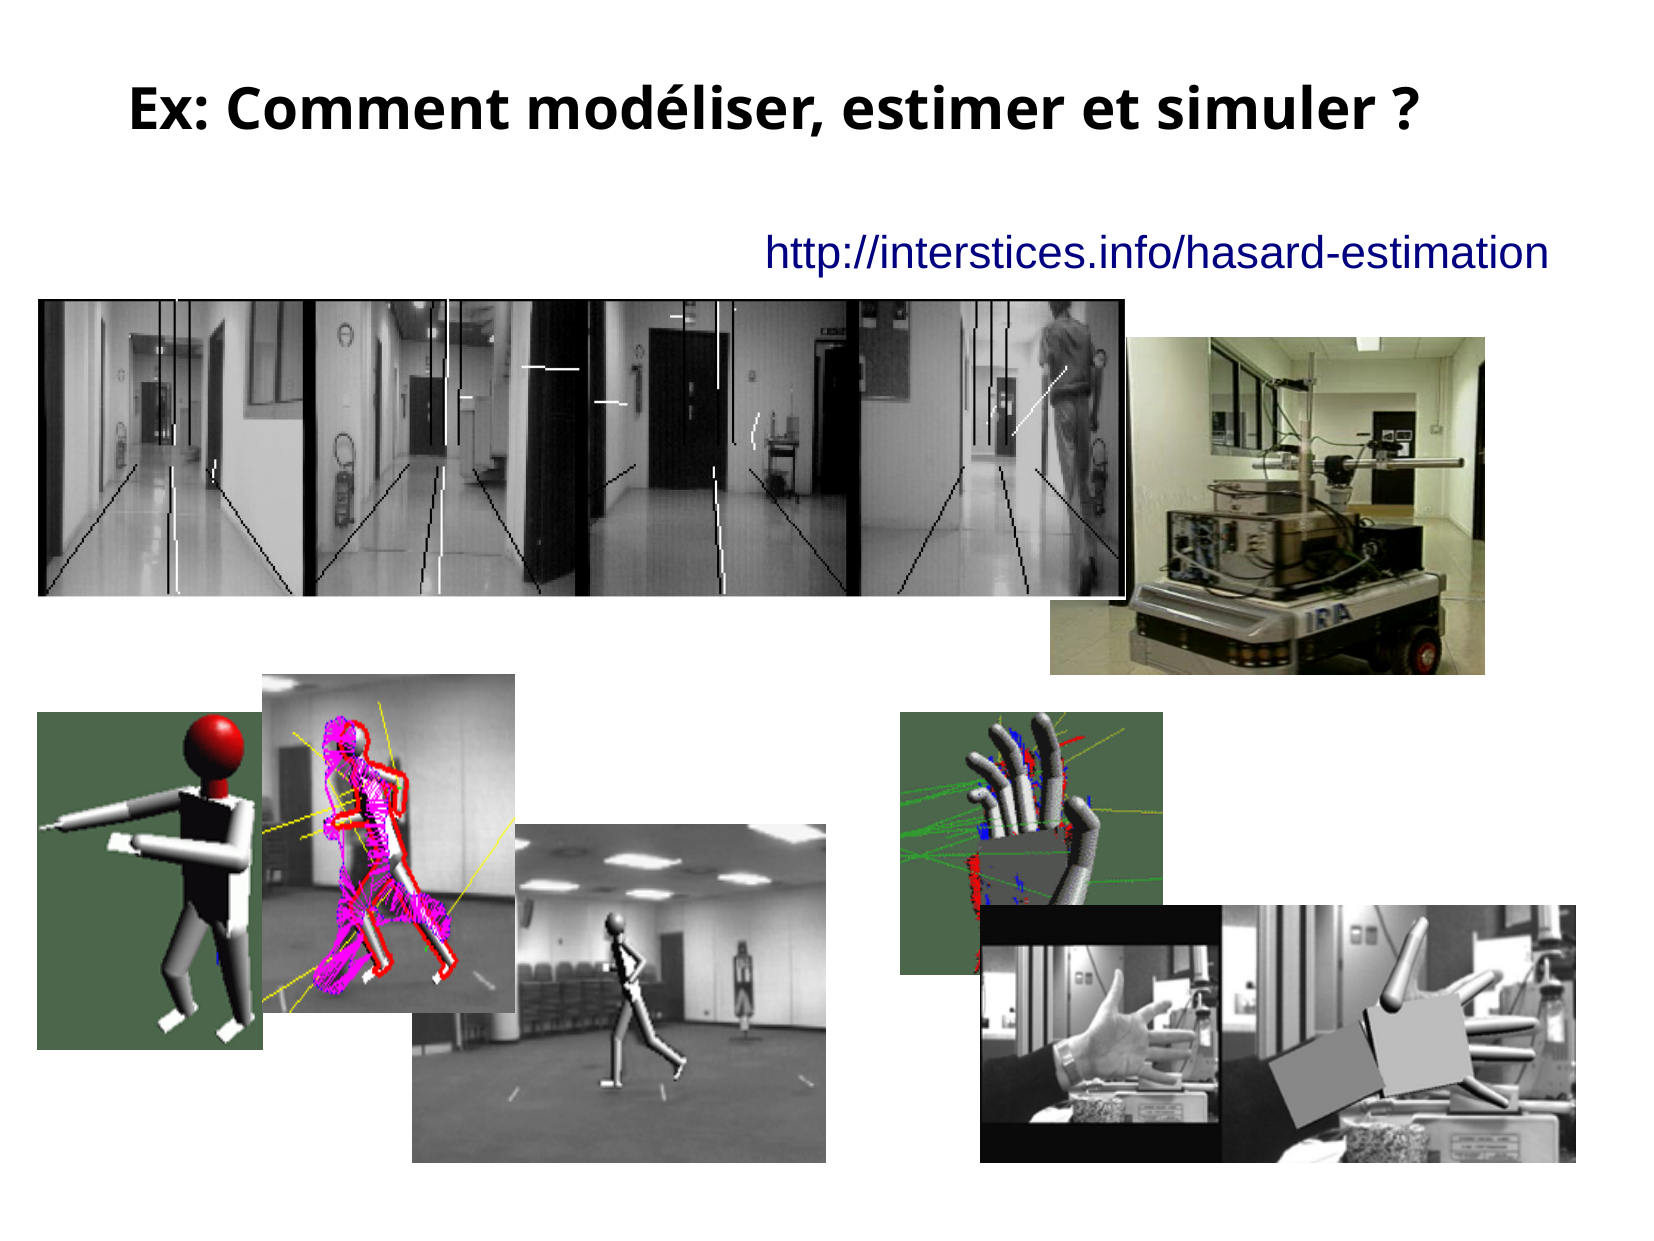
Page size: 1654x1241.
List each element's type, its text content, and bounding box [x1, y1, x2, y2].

picture [900, 712, 1576, 1163]
text_box http://interstices.info/hasard-estimation [750, 220, 1579, 307]
picture [37, 299, 1485, 676]
text_box Ex: Comment modéliser, estimer et simuler ? [112, 60, 1538, 151]
picture [37, 674, 826, 1163]
